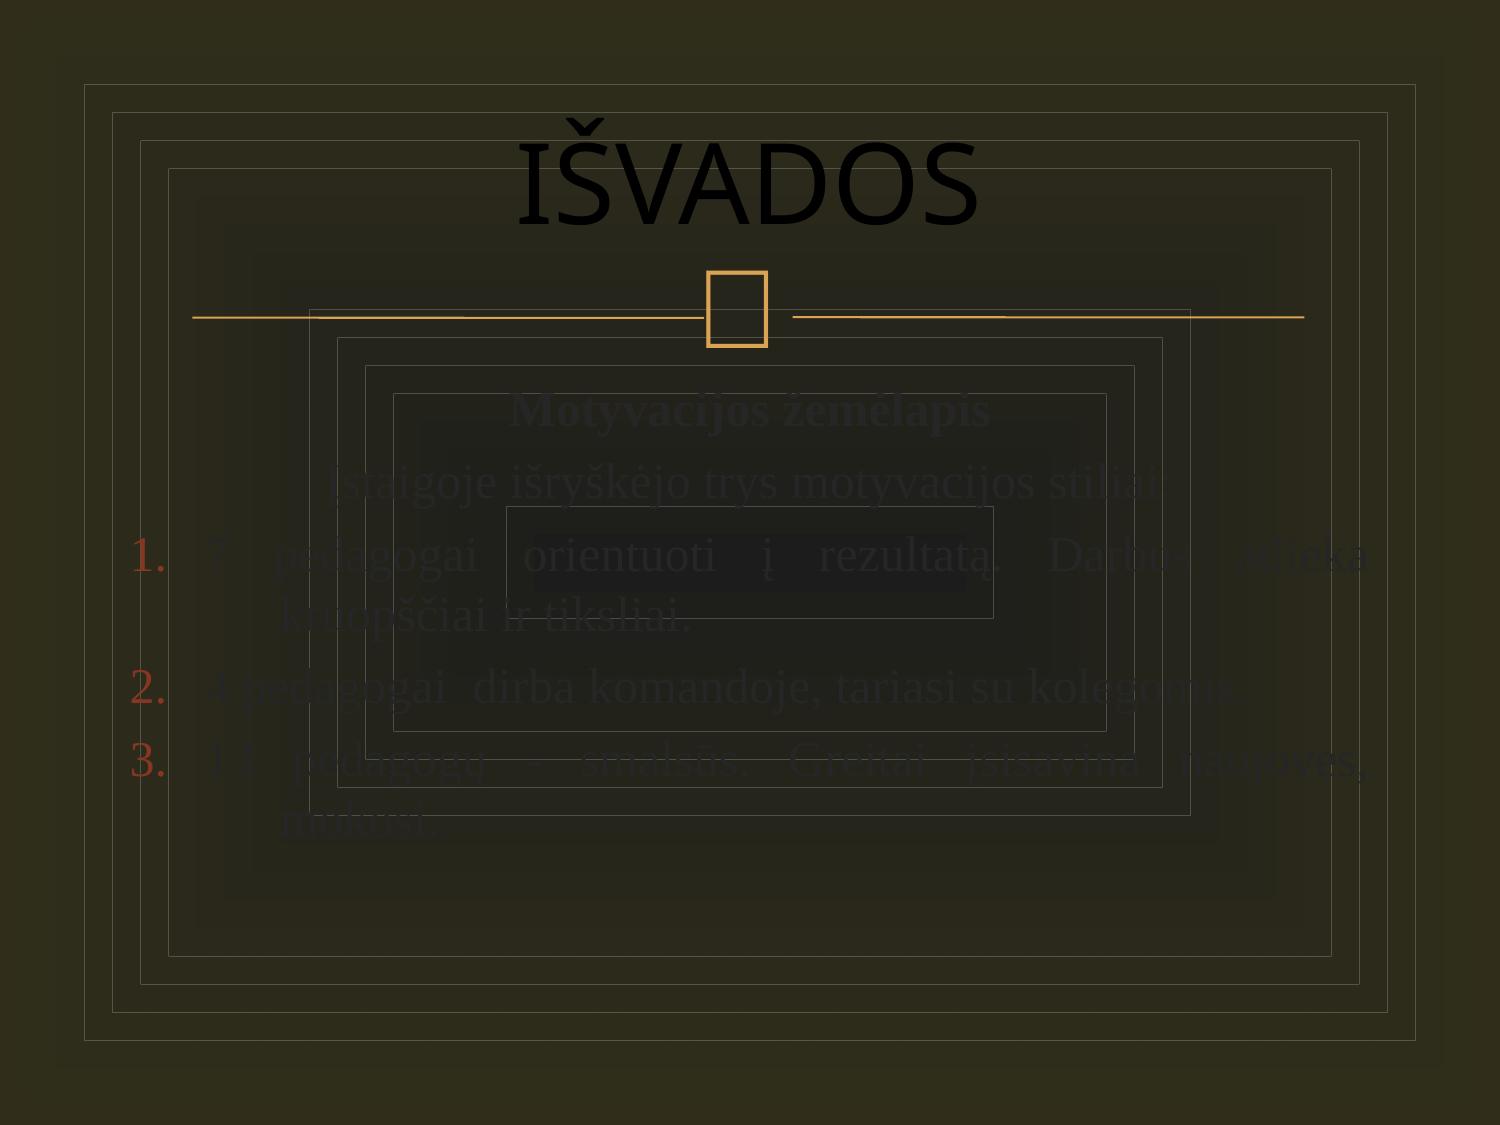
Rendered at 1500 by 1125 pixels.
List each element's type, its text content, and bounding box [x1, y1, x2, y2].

title IŠVADOS [112, 93, 1386, 267]
list Motyvacijos žemėlapis Įstaigoje išryškėjo trys motyvacijos stiliai: 7 pedagogai orientuoti į rezultatą. Darbus atlieka kruopščiai ir tiksliai. 4 pedagogai dirba komandoje, tariasi su kolegomis. 13 pedagogų - smalsūs. Greitai įsisavina naujoves, mokosi. [114, 368, 1386, 1047]
